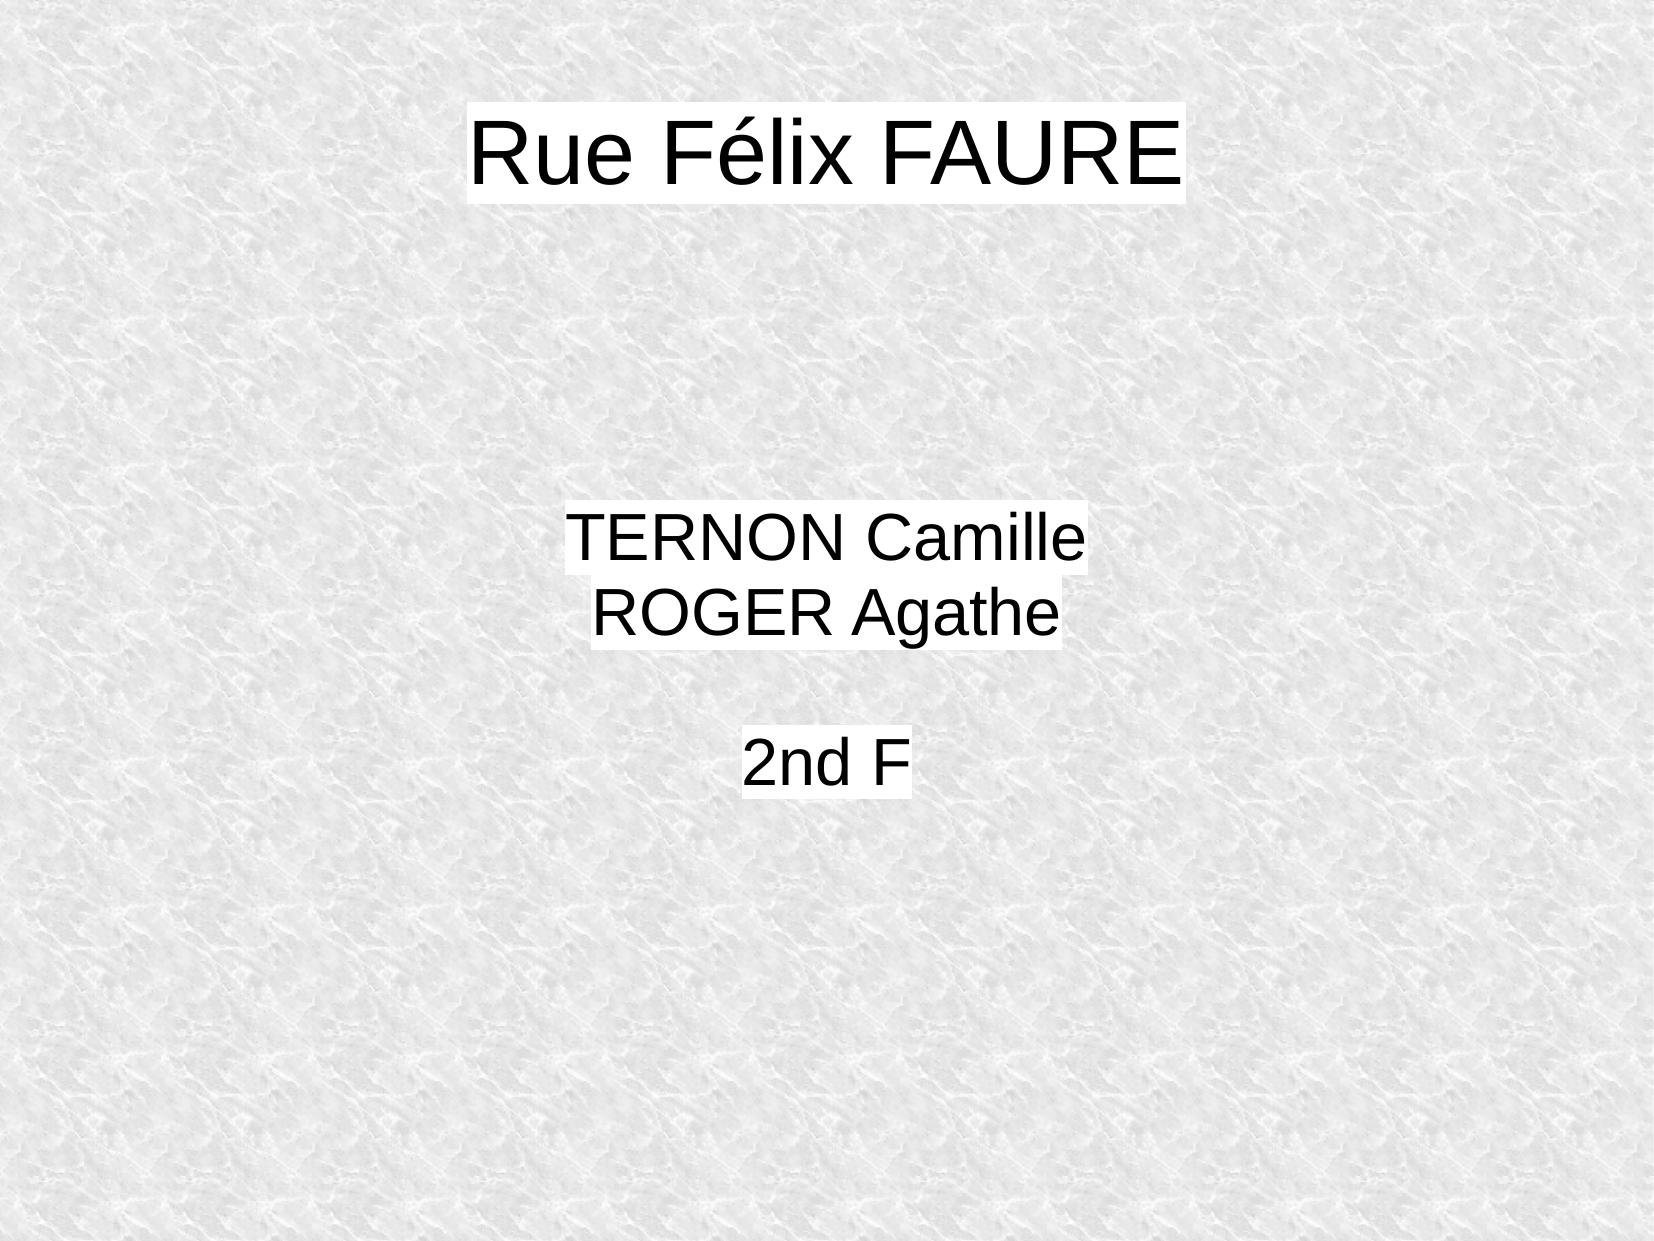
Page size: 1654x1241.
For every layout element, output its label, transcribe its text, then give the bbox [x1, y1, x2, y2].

title Rue Félix FAURE [82, 49, 1571, 257]
picture [0, 0, 1654, 1241]
subtitle TERNON Camille ROGER Agathe 2nd F [82, 290, 1571, 1010]
